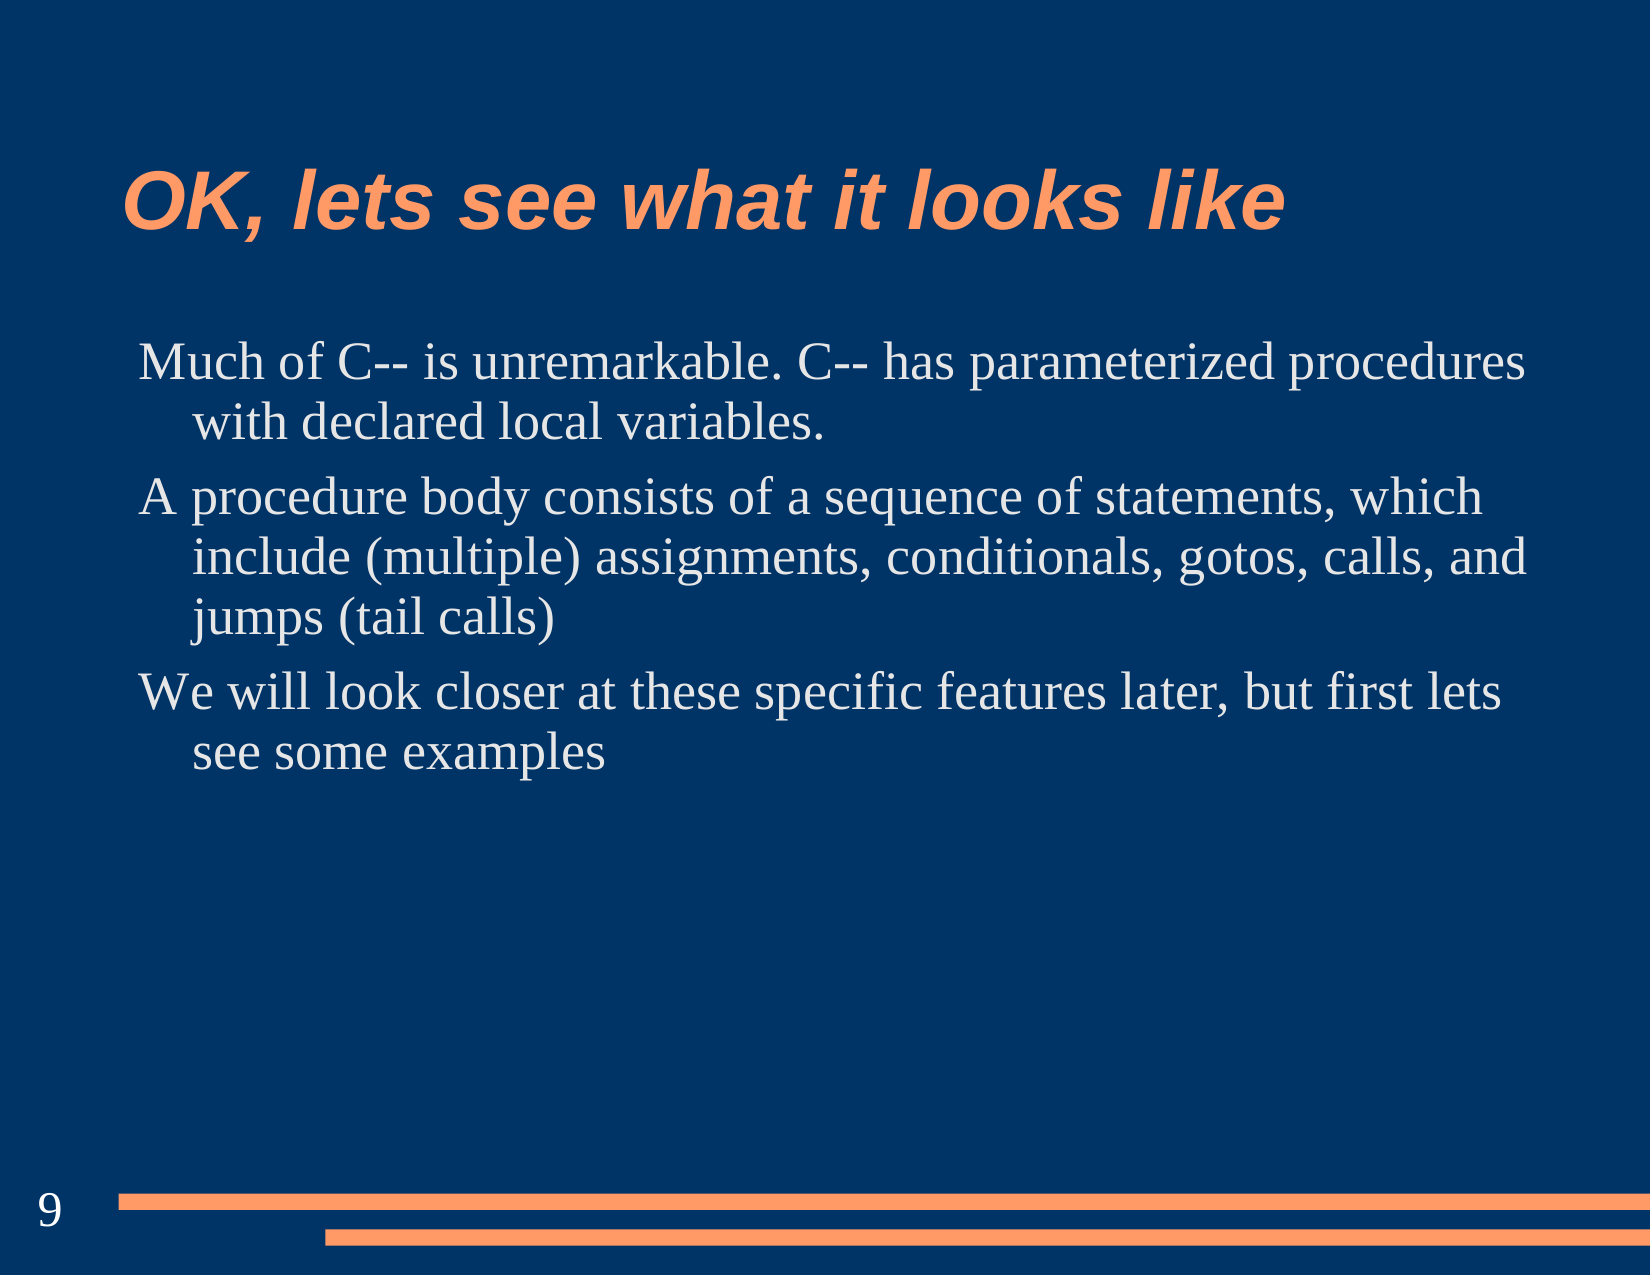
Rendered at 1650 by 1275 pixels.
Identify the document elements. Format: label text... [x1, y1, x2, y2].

list Much of C-- is unremarkable. C-- has parameterized procedures with declared local variables. A procedure body consists of a sequence of statements, which include (multiple) assignments, conditionals, gotos, calls, and jumps (tail calls) We will look closer at these specific features later, but first lets see some examples [121, 331, 1558, 1164]
title OK, lets see what it looks like [121, 47, 1531, 261]
text_box 9 [37, 1182, 63, 1238]
